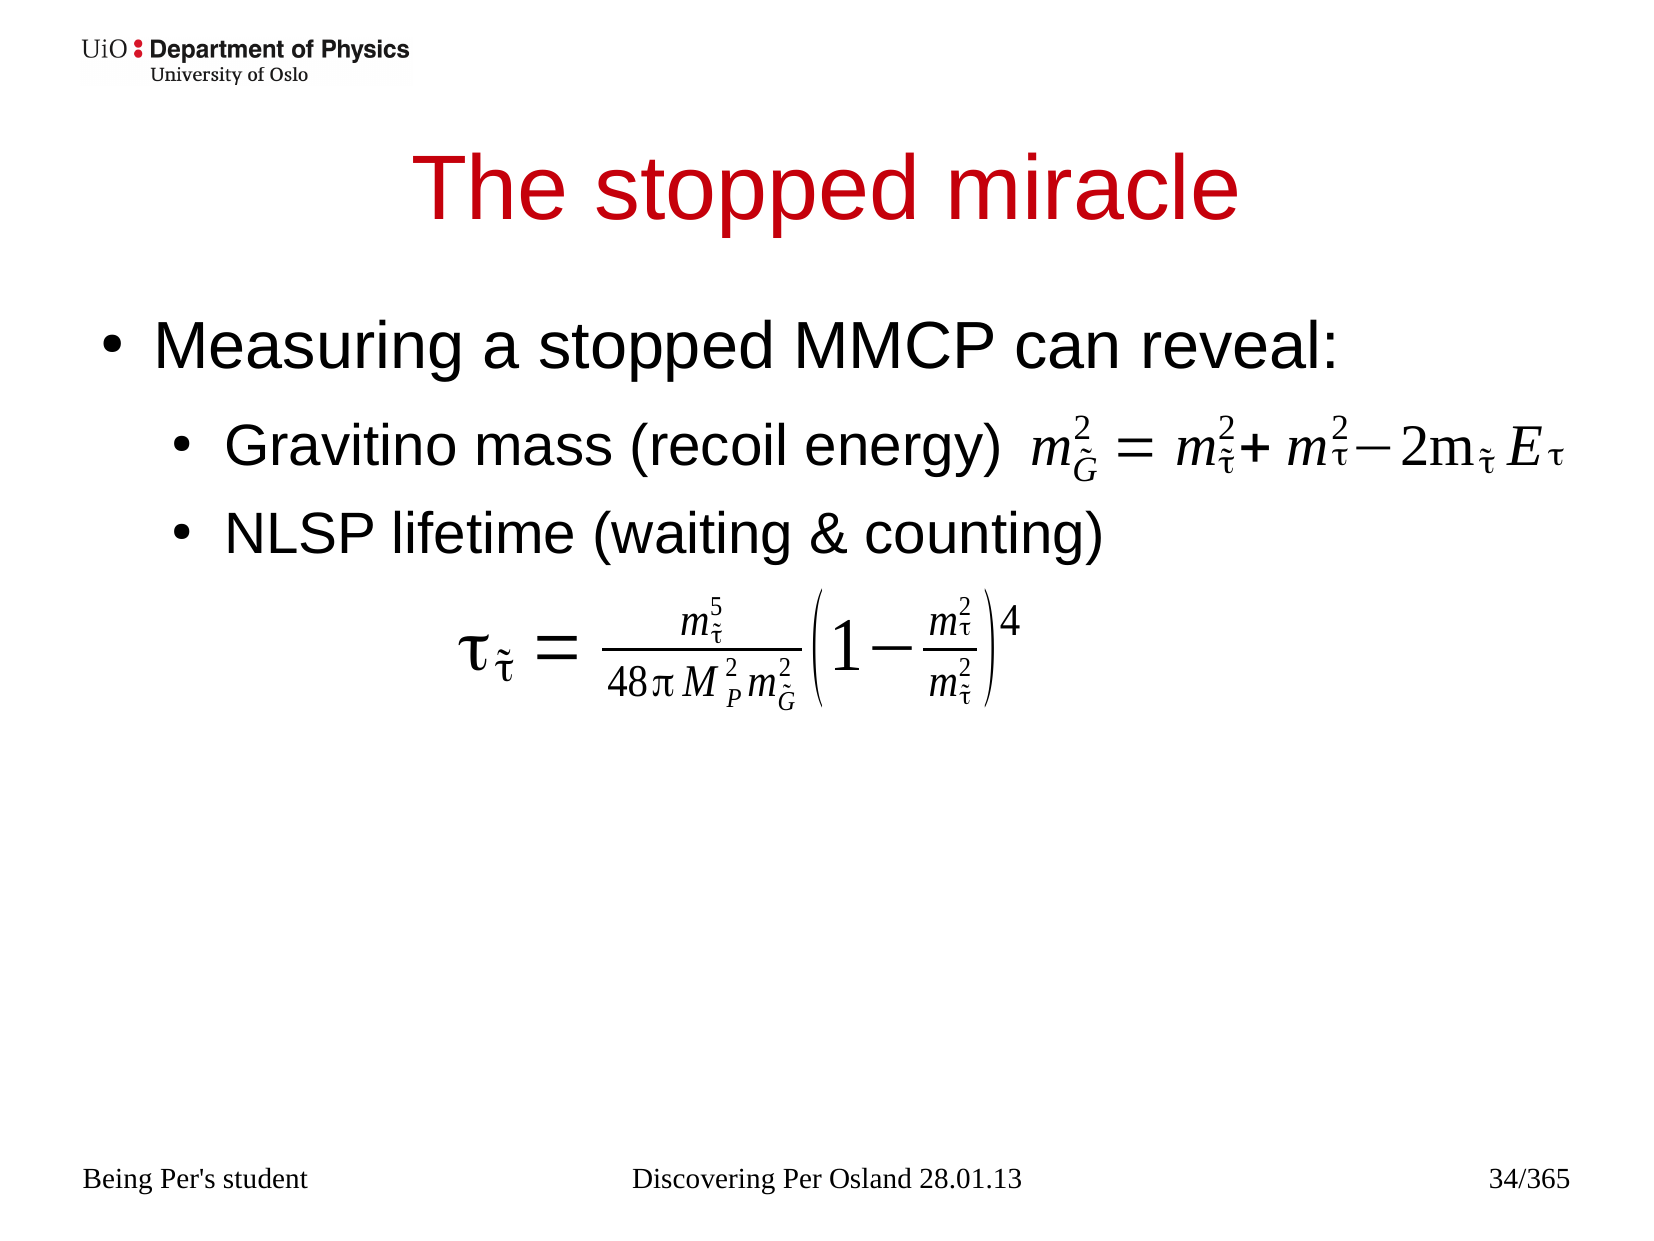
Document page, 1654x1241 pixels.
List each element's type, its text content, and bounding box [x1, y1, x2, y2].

chart [449, 585, 1026, 716]
list Measuring a stopped MMCP can reveal: Gravitino mass (recoil energy) NLSP lifetime (waiting & counting) [82, 307, 1576, 1112]
title The stopped miracle [82, 84, 1571, 292]
picture [80, 37, 413, 86]
chart [1022, 407, 1572, 489]
